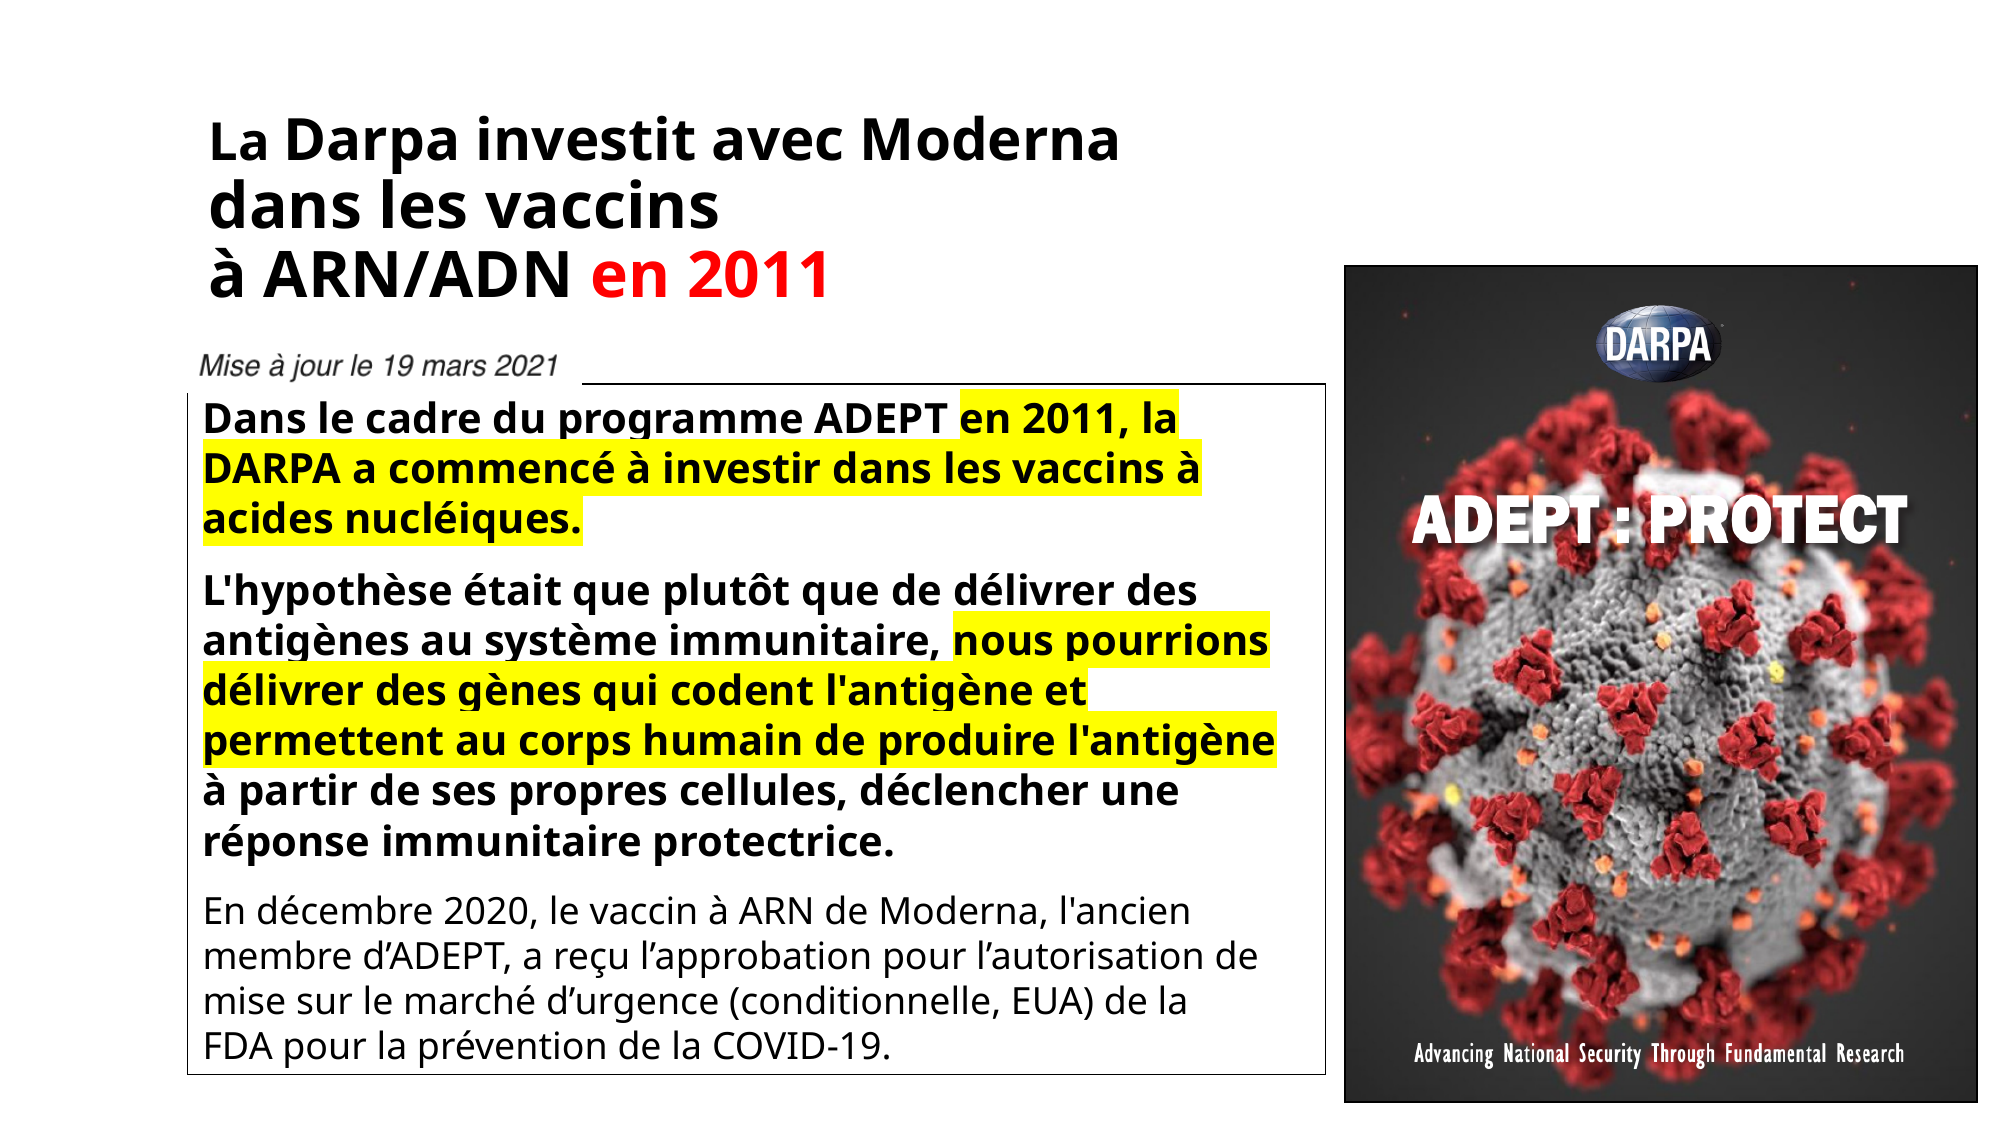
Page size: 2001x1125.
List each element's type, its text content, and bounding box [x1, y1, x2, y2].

picture [1345, 266, 1977, 1102]
text_box Dans le cadre du programme ADEPT en 2011, la DARPA a commencé à investir dans les vaccins à acides nucléiques. L'hypothèse était que plutôt que de délivrer des antigènes au système immunitaire, nous pourrions délivrer des gènes qui codent l'antigène et permettent au corps humain de produire l'antigène à partir de ses propres cellules, déclencher une réponse immunitaire protectrice. En décembre 2020, le vaccin à ARN de Moderna, l'ancien membre d’ADEPT, a reçu l’approbation pour l’autorisation de mise sur le marché d’urgence (conditionnelle, EUA) de la FDA pour la prévention de la COVID-19. [188, 384, 1325, 1074]
title La Darpa investit avec Moderna dans les vaccins à ARN/ADN en 2011 [193, 102, 1919, 320]
picture [187, 337, 582, 393]
